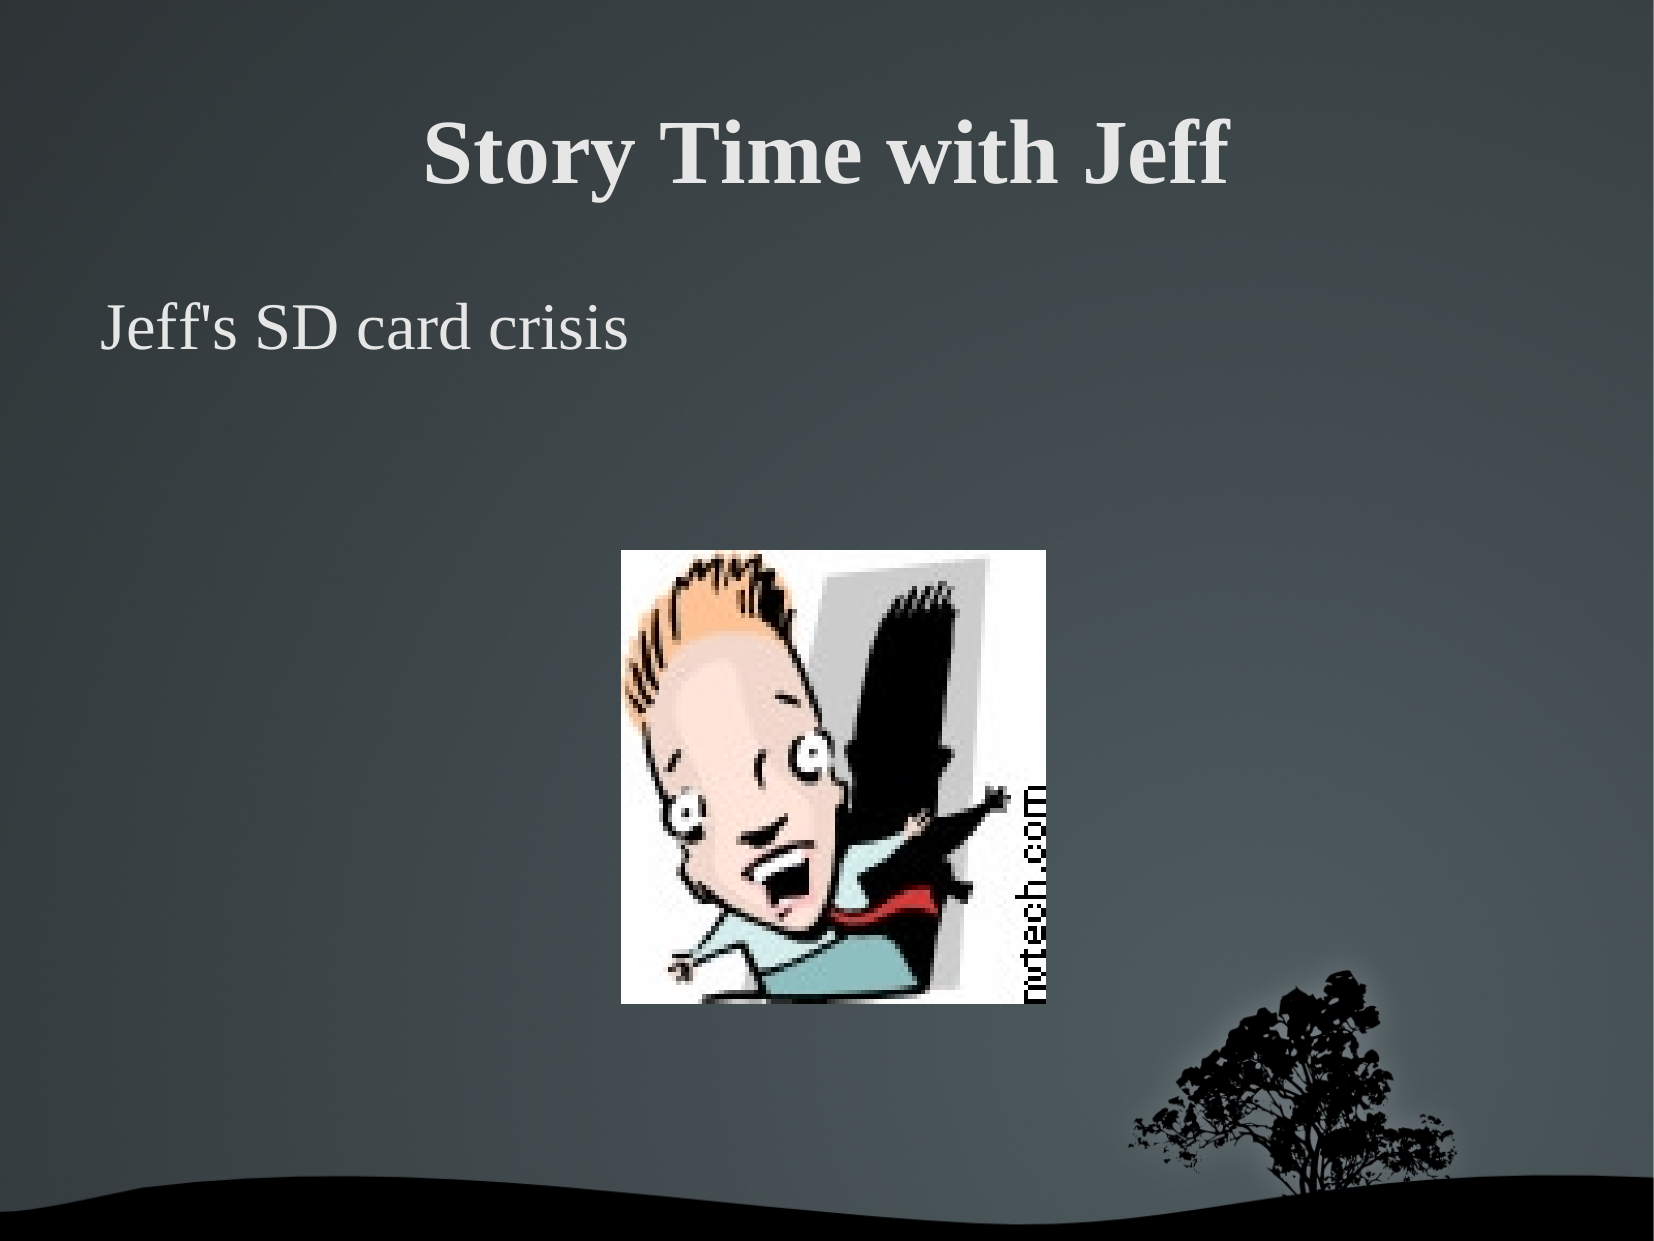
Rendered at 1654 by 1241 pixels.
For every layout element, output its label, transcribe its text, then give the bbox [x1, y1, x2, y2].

title Story Time with Jeff [82, 56, 1571, 250]
picture [0, 0, 1654, 1241]
list Jeff's SD card crisis [82, 290, 1571, 1094]
